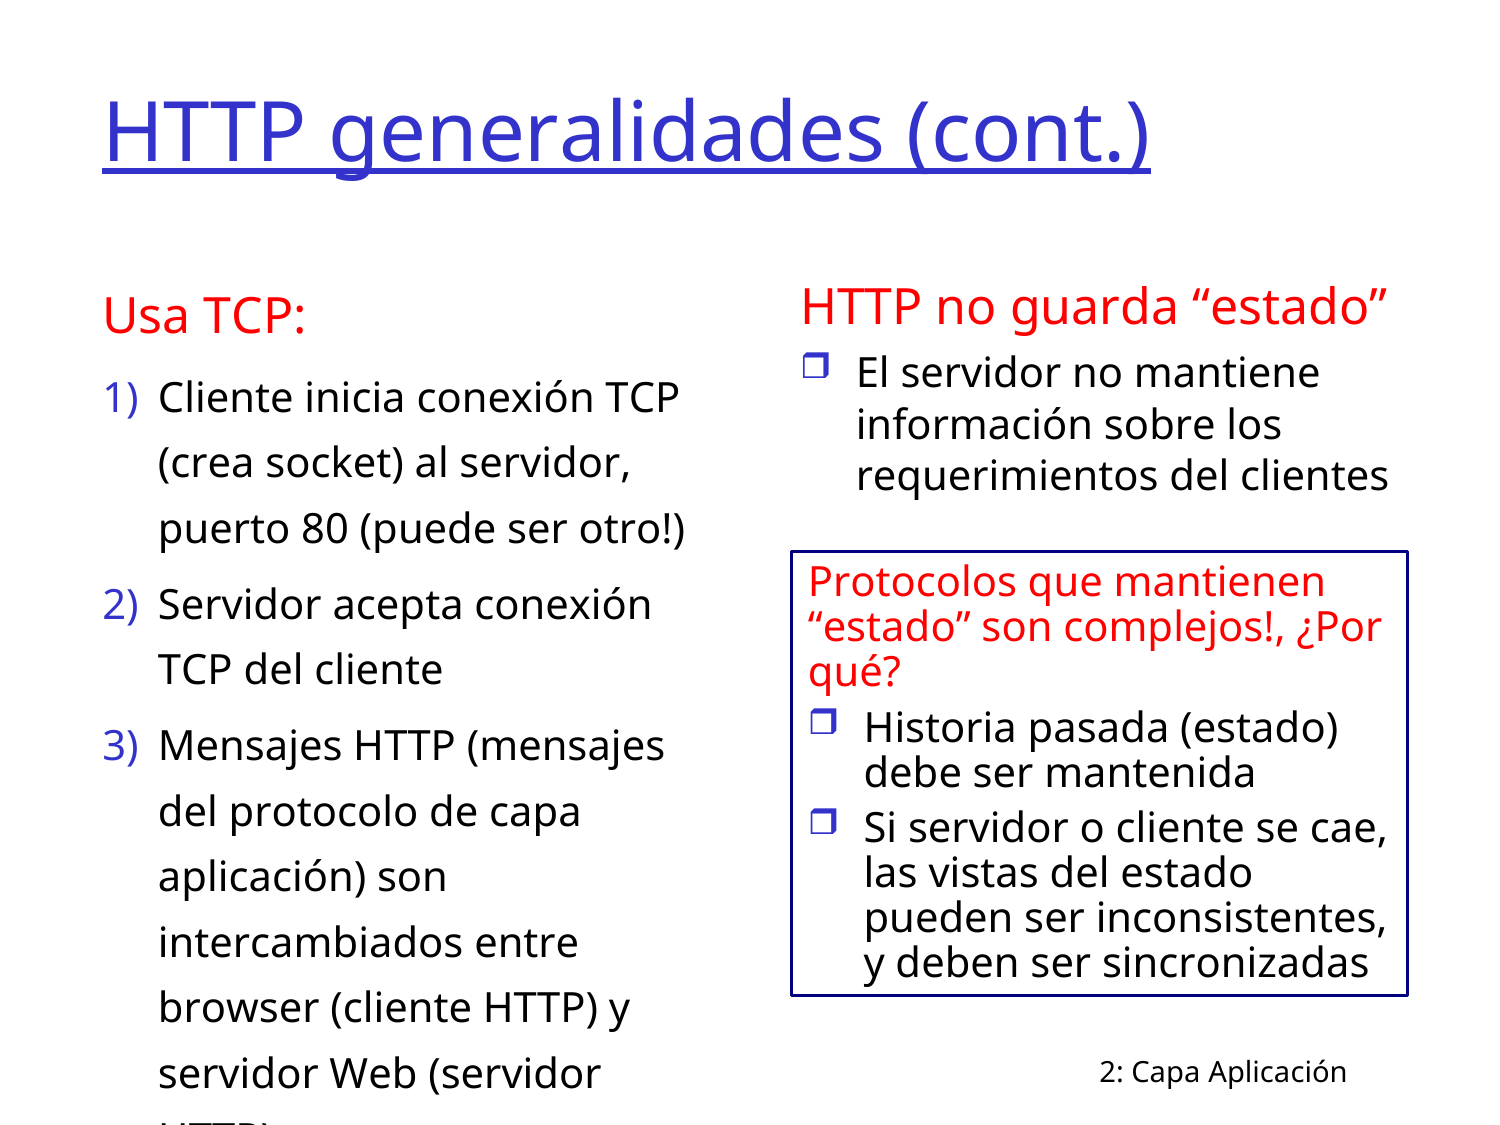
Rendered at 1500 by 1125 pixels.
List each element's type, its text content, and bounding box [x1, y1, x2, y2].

list HTTP no guarda “estado” El servidor no mantiene información sobre los requerimientos del clientes [785, 267, 1412, 516]
text_box Protocolos que mantienen “estado” son complejos!, ¿Por qué? Historia pasada (estado) debe ser mantenida Si servidor o cliente se cae, las vistas del estado pueden ser inconsistentes, y deben ser sincronizadas [791, 551, 1408, 996]
list Usa TCP: Cliente inicia conexión TCP (crea socket) al servidor, puerto 80 (puede ser otro!) Servidor acepta conexión TCP del cliente Mensajes HTTP (mensajes del protocolo de capa aplicación) son intercambiados entre browser (cliente HTTP) y servidor Web (servidor HTTP) Se cierra la conexión TCP [87, 262, 740, 1026]
title HTTP generalidades (cont.) [87, 37, 1363, 225]
